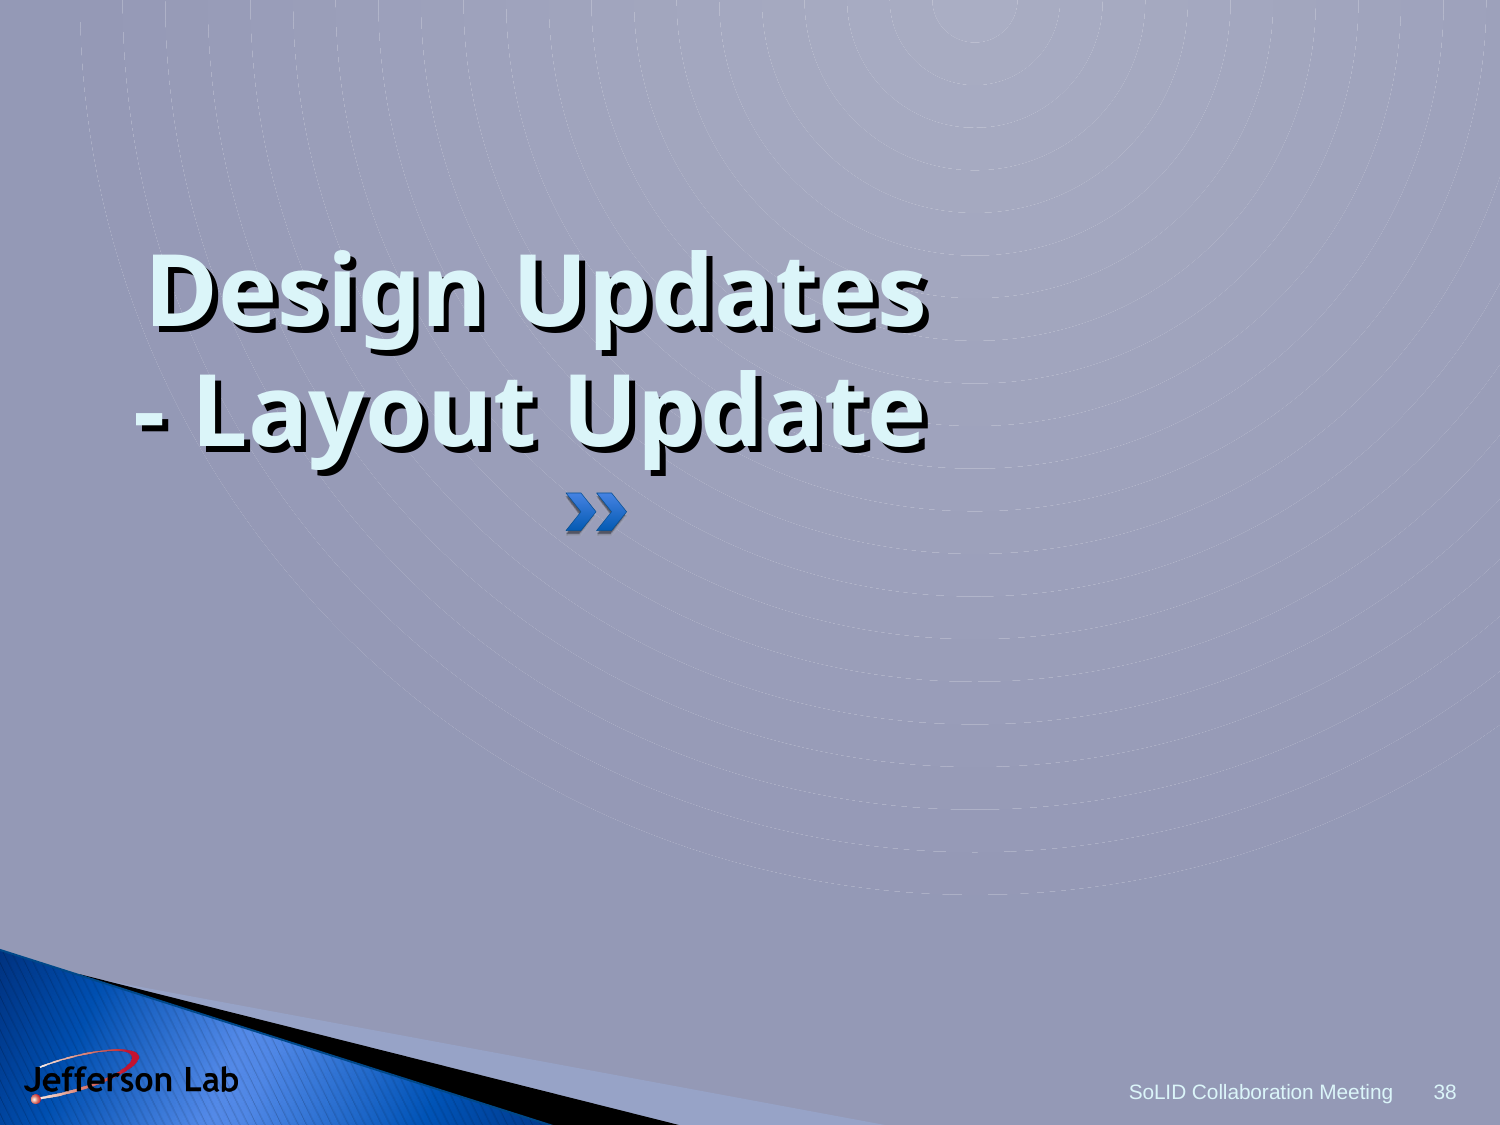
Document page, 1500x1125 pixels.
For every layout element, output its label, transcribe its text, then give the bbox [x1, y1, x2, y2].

title Design Updates - Layout Update [118, 173, 1394, 474]
text_box SoLID Collaboration Meeting [1103, 1051, 1418, 1112]
text_box 38 [1418, 1051, 1479, 1112]
